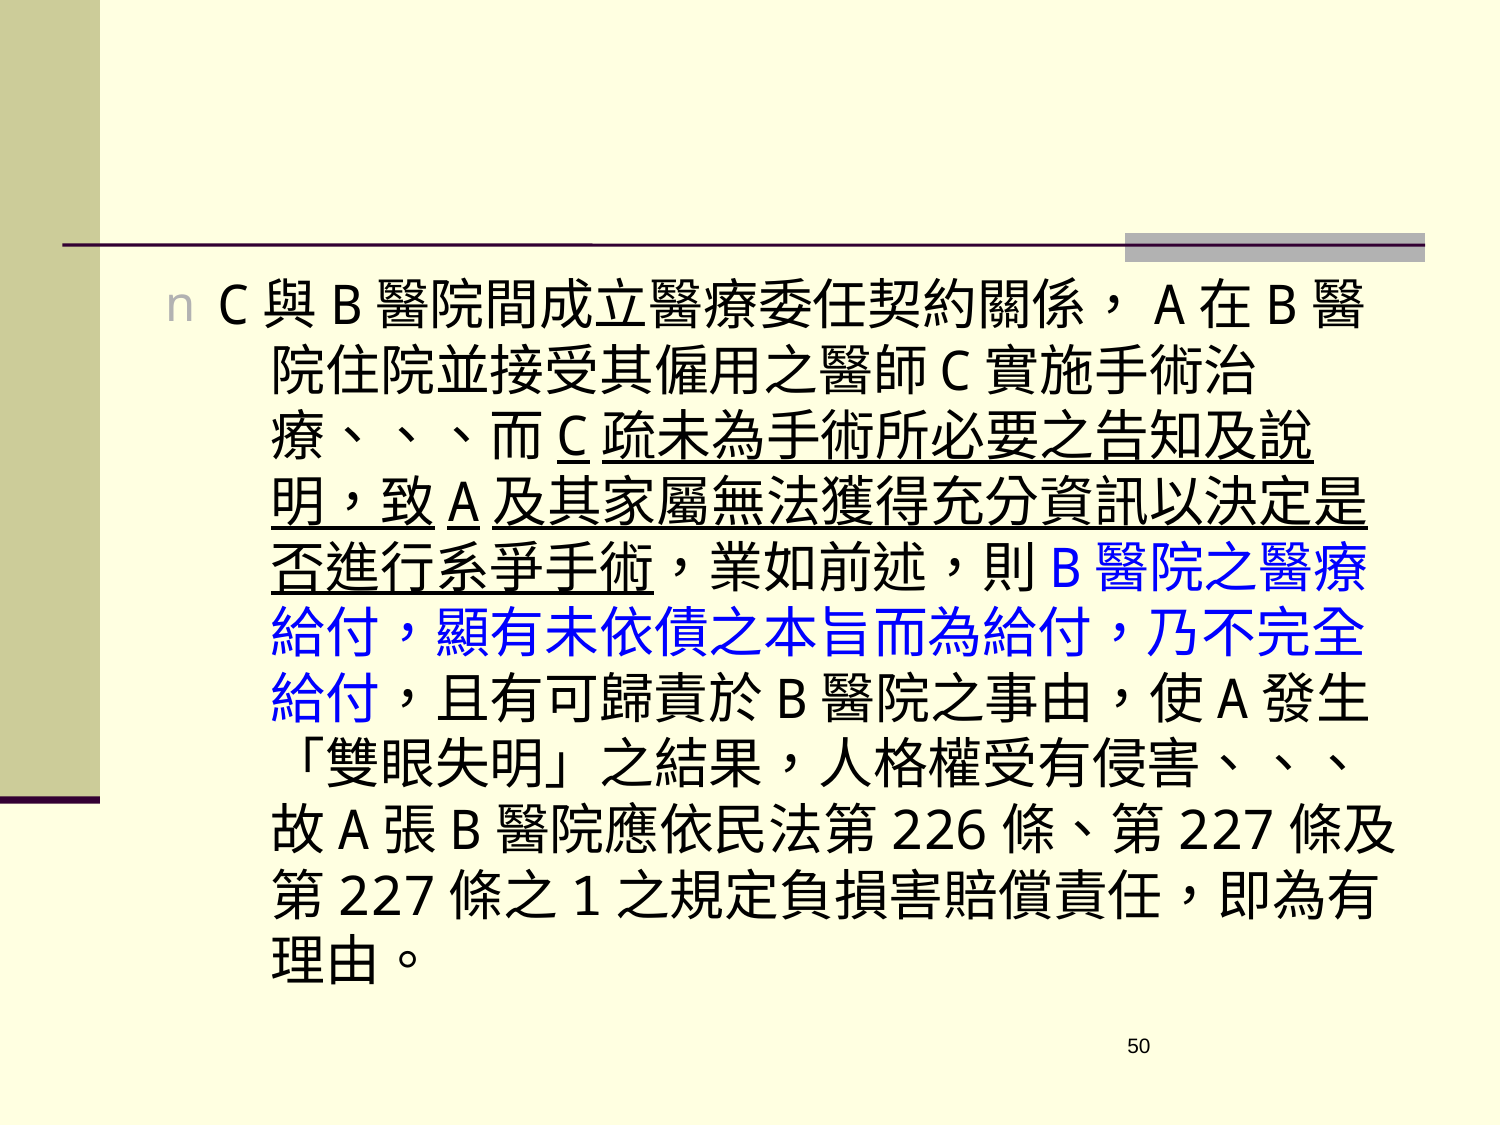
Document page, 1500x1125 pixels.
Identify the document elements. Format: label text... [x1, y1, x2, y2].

text_box [1112, 1025, 1426, 1101]
list C與B醫院間成立醫療委任契約關係，A在B醫院住院並接受其僱用之醫師C實施手術治療、、、而C疏未為手術所必要之告知及說明，致A及其家屬無法獲得充分資訊以決定是否進行系爭手術，業如前述，則B醫院之醫療給付，顯有未依債之本旨而為給付，乃不完全給付，且有可歸責於B醫院之事由，使A發生「雙眼失明」之結果，人格權受有侵害、、、故A張B醫院應依民法第226條、第227條及第227條之1之規定負損害賠償責任，即為有理由。 [150, 262, 1426, 1006]
